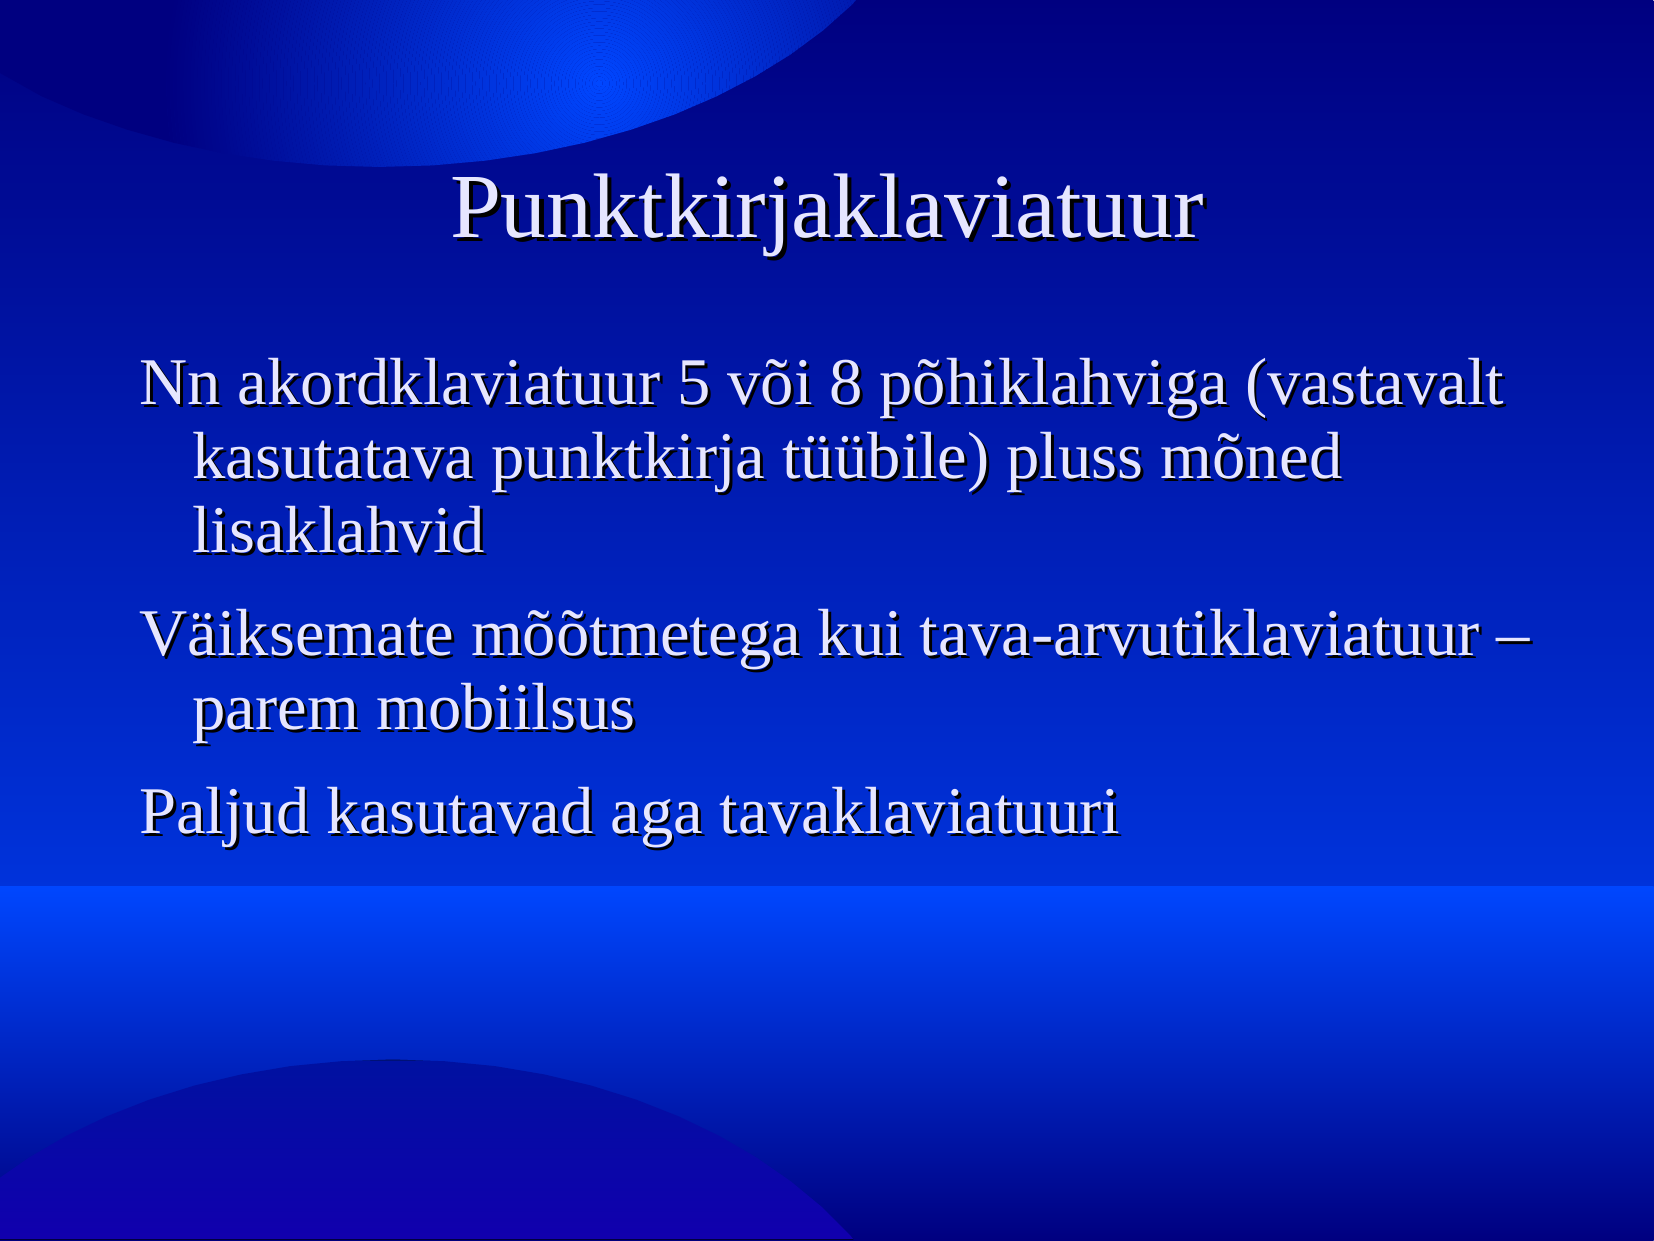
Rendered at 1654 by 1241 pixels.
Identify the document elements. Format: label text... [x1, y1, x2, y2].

title Punktkirjaklaviatuur [121, 102, 1534, 311]
list Nn akordklaviatuur 5 või 8 põhiklahviga (vastavalt kasutatava punktkirja tüübile) pluss mõned lisaklahvid Väiksemate mõõtmetega kui tava-arvutiklaviatuur – parem mobiilsus Paljud kasutavad aga tavaklaviatuuri [121, 344, 1534, 1127]
